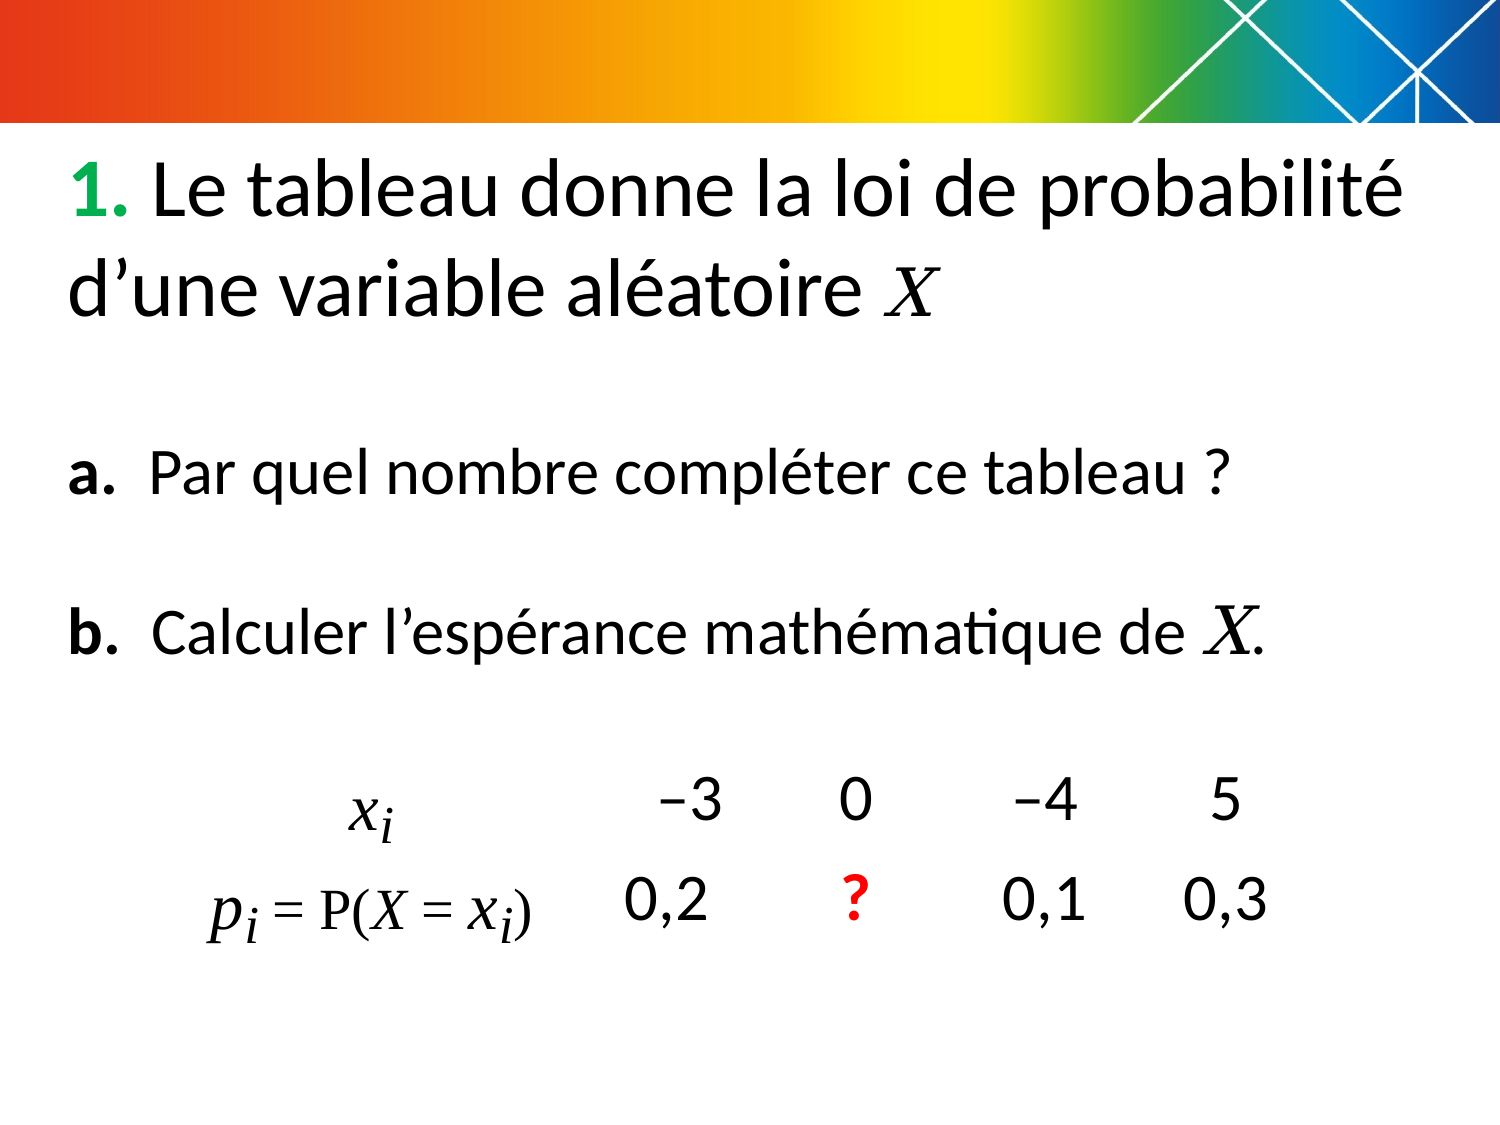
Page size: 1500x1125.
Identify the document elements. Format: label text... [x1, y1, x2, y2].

title 1. Le tableau donne la loi de probabilité d’une variable aléatoire X [53, 125, 1459, 362]
table_cell 0,2 [573, 863, 762, 1004]
table_header –4 [951, 763, 1140, 863]
picture [1340, 0, 1500, 123]
table_cell 0,3 [1140, 863, 1313, 1004]
table_header –3 [573, 763, 762, 863]
text_box a. Par quel nombre compléter ce tableau ? b. Calculer l’espérance mathématique de X. [53, 420, 1412, 676]
table_header 0 [762, 763, 951, 863]
table_cell pi = P(X = xi) [171, 863, 573, 1004]
table_cell ? [762, 863, 951, 1004]
picture [0, 0, 1358, 123]
table_cell 0,1 [951, 863, 1140, 1004]
table_header 5 [1140, 763, 1313, 863]
table_header xi [171, 763, 573, 863]
